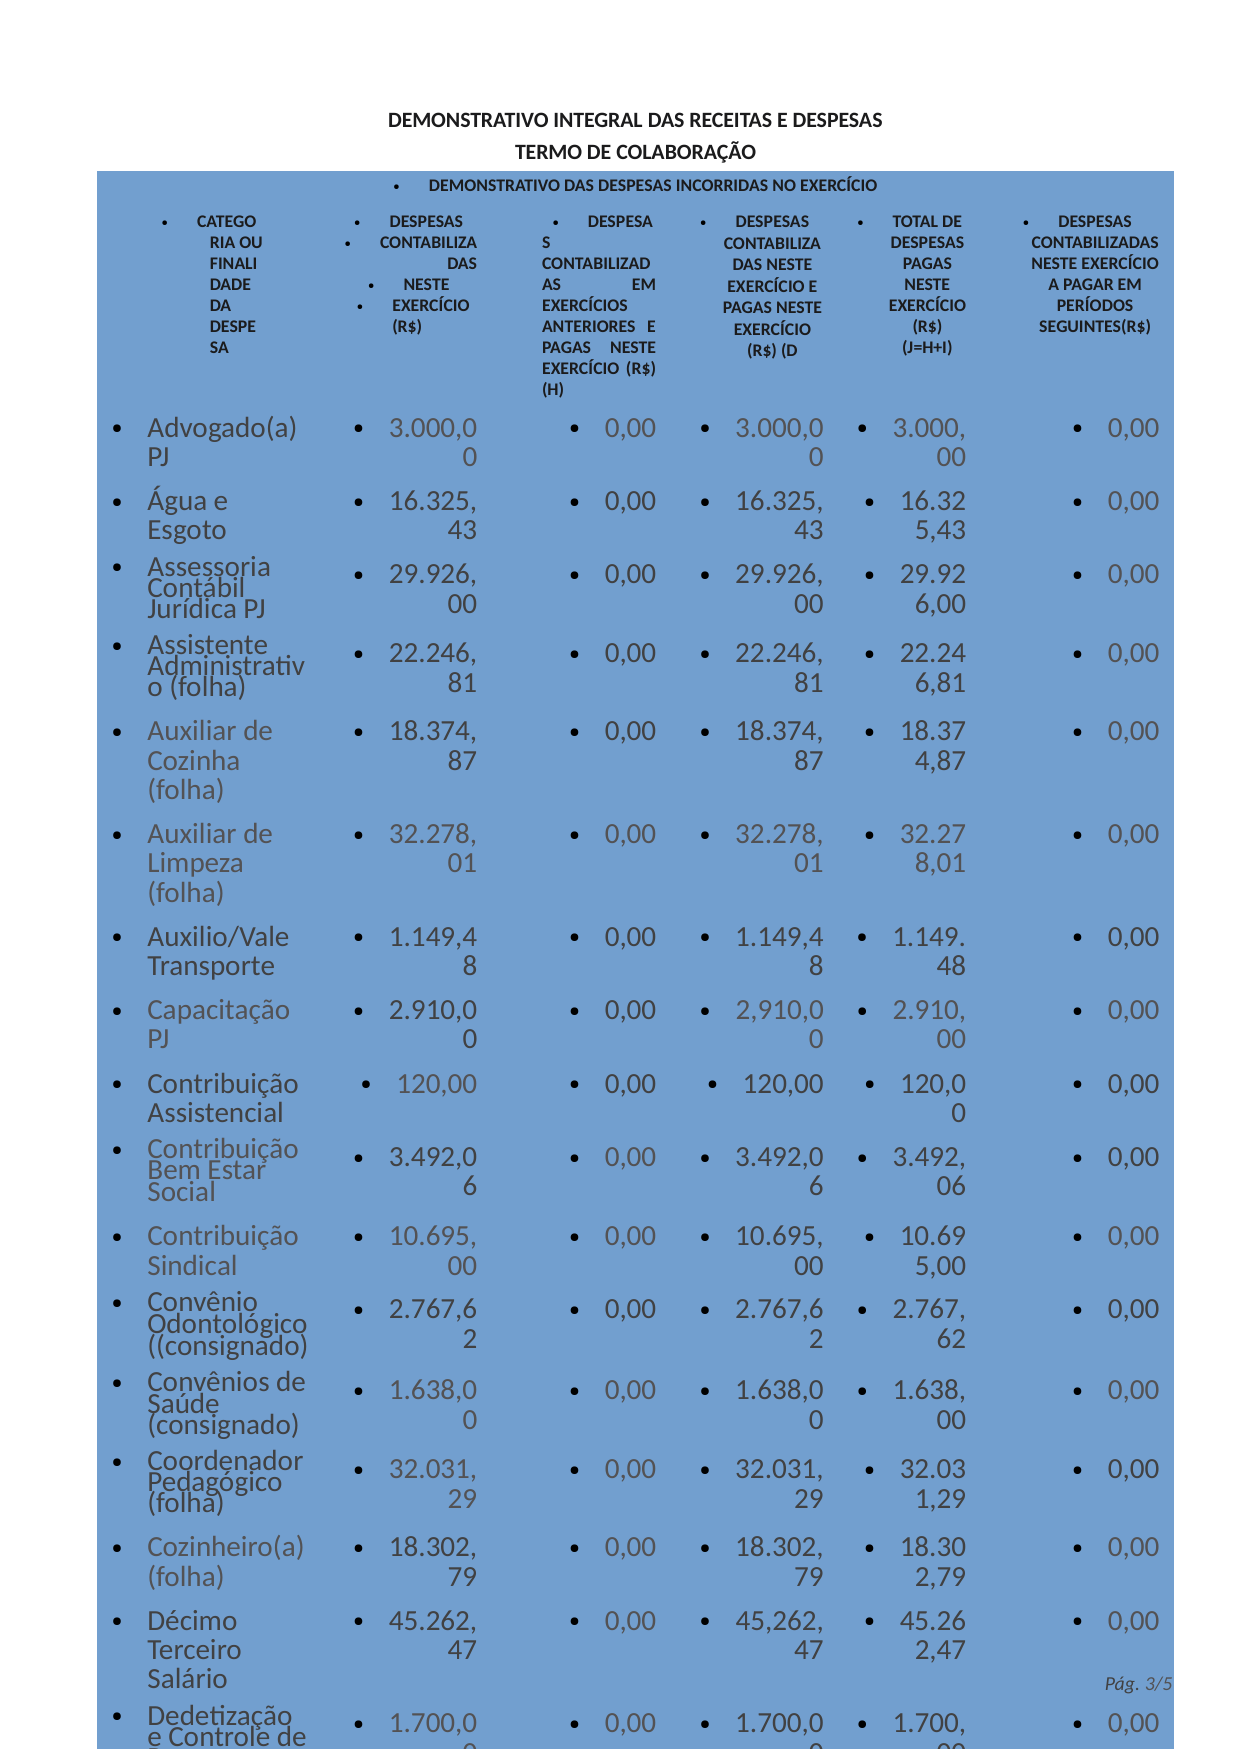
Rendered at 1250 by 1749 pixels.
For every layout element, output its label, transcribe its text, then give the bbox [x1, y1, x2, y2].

table_cell 1.638,00 [671, 1370, 838, 1450]
table_cell 0,00 [492, 1704, 671, 1749]
table_cell 29.926,00 [326, 554, 492, 634]
table_cell Contribuição Assistencial [97, 1064, 326, 1137]
table_cell 3.492,06 [671, 1137, 838, 1216]
table_cell 29.926,00 [838, 554, 981, 634]
table_cell 0,00 [981, 1601, 1174, 1704]
table_cell 0,00 [492, 917, 671, 990]
table_cell 16.325,43 [326, 481, 492, 554]
table_cell 1.638,00 [326, 1370, 492, 1450]
table_cell 10.695,00 [326, 1216, 492, 1290]
table_cell 120,00 [671, 1064, 838, 1137]
table_cell 32.278,01 [838, 814, 981, 917]
table_cell Auxiliar de Limpeza (folha) [97, 814, 326, 917]
table_cell 0,00 [981, 1370, 1174, 1450]
table_cell Convênios de Saúde (consignado) [97, 1370, 326, 1450]
table_cell 2.910,00 [838, 990, 981, 1064]
table_cell DESPESAS CONTABILIZADAS EM EXERCÍCIOS ANTERIORES E PAGAS NESTE EXERCÍCIO (R$) (H) [492, 204, 671, 408]
table_cell 3.000,00 [838, 408, 981, 481]
table_cell 0,00 [981, 1290, 1174, 1370]
table_cell 0,00 [981, 711, 1174, 814]
table_cell 2.767,62 [671, 1290, 838, 1370]
table_cell 2.767,62 [326, 1290, 492, 1370]
table_cell CATEGORIA OU FINALIDADE DA DESPESA [97, 204, 326, 408]
table_cell 18.302,79 [671, 1527, 838, 1601]
table_cell 18.374,87 [838, 711, 981, 814]
text_box Pág. 3/5 [1105, 1670, 1176, 1695]
table_cell 0,00 [981, 917, 1174, 990]
table_cell 0,00 [492, 554, 671, 634]
table_cell 0,00 [492, 990, 671, 1064]
table_cell 0,00 [492, 1527, 671, 1601]
table_cell 3.000,00 [671, 408, 838, 481]
table_cell 32.278,01 [671, 814, 838, 917]
table_cell 0,00 [981, 481, 1174, 554]
table_cell 16.325,43 [671, 481, 838, 554]
table_cell 0,00 [981, 1704, 1174, 1749]
table_cell 22.246,81 [671, 634, 838, 711]
table_cell 32.278,01 [326, 814, 492, 917]
table_cell Contribuição Sindical [97, 1216, 326, 1290]
table_header DEMONSTRATIVO DAS DESPESAS INCORRIDAS NO EXERCÍCIO [97, 171, 1174, 204]
table_cell 0,00 [981, 634, 1174, 711]
table_cell 32.031,29 [671, 1450, 838, 1527]
table_cell 2.910,00 [326, 990, 492, 1064]
table_cell 0,00 [492, 1601, 671, 1704]
table_cell 0,00 [492, 1137, 671, 1216]
table_cell 120,00 [326, 1064, 492, 1137]
table_cell Dedetização e Controle de Pragas [97, 1704, 326, 1749]
table_cell 1.700,00 [671, 1704, 838, 1749]
table_cell TOTAL DE DESPESAS PAGAS NESTE EXERCÍCIO (R$) (J=H+I) [838, 204, 981, 408]
table_cell 22.246,81 [326, 634, 492, 711]
table_cell 0,00 [492, 408, 671, 481]
table_cell 1.149.48 [838, 917, 981, 990]
table_cell DESPESAS CONTABILIZADAS NESTE EXERCÍCIO (R$) [326, 204, 492, 408]
text_box DEMONSTRATIVO INTEGRAL DAS RECEITAS E DESPESAS TERMO DE COLABORAÇÃO [352, 99, 919, 157]
table_cell Auxilio/Vale Transporte [97, 917, 326, 990]
table_cell 0,00 [981, 814, 1174, 917]
table_cell 29.926,00 [671, 554, 838, 634]
table_cell 32.031,29 [838, 1450, 981, 1527]
table_cell 45.262,47 [326, 1601, 492, 1704]
table_cell 0,00 [981, 1137, 1174, 1216]
table_cell Auxiliar de Cozinha (folha) [97, 711, 326, 814]
table_cell 16.325,43 [838, 481, 981, 554]
table_cell DESPESAS CONTABILIZADAS NESTE EXERCÍCIO E PAGAS NESTE EXERCÍCIO (R$) (D [671, 204, 838, 408]
table_cell 0,00 [492, 1064, 671, 1137]
table_cell 0,00 [492, 711, 671, 814]
table_cell 45.262,47 [838, 1601, 981, 1704]
table_cell 1.149,48 [326, 917, 492, 990]
table_cell 0,00 [492, 1370, 671, 1450]
table_cell 45,262,47 [671, 1601, 838, 1704]
table_cell 0,00 [981, 1216, 1174, 1290]
table_cell Capacitação PJ [97, 990, 326, 1064]
table_cell 18.374,87 [326, 711, 492, 814]
table_cell Advogado(a) PJ [97, 408, 326, 481]
table_cell 0,00 [981, 1064, 1174, 1137]
table_cell 0,00 [492, 481, 671, 554]
table_cell Coordenador Pedagógico (folha) [97, 1450, 326, 1527]
table_cell 0,00 [981, 990, 1174, 1064]
table_cell 0,00 [492, 1216, 671, 1290]
table_cell 2,910,00 [671, 990, 838, 1064]
table_cell 3.000,00 [326, 408, 492, 481]
table_cell 22.246,81 [838, 634, 981, 711]
table_cell 1.638,00 [838, 1370, 981, 1450]
table_cell 0,00 [492, 814, 671, 917]
table_cell 18.302,79 [838, 1527, 981, 1601]
table_cell 0,00 [492, 1290, 671, 1370]
table_cell DESPESAS CONTABILIZADAS NESTE EXERCÍCIO A PAGAR EM PERÍODOS SEGUINTES(R$) [981, 204, 1174, 408]
table_cell 3.492,06 [838, 1137, 981, 1216]
table_cell 10.695,00 [838, 1216, 981, 1290]
table_cell 0,00 [492, 1450, 671, 1527]
table_cell 18.374,87 [671, 711, 838, 814]
table_cell 1.149,48 [671, 917, 838, 990]
table_cell 32.031,29 [326, 1450, 492, 1527]
table_cell Convênio Odontológico ((consignado) [97, 1290, 326, 1370]
table_cell 120,00 [838, 1064, 981, 1137]
table_cell Assistente Administrativo (folha) [97, 634, 326, 711]
table_cell 0,00 [492, 634, 671, 711]
table_cell 0,00 [981, 408, 1174, 481]
table_cell 0,00 [981, 1450, 1174, 1527]
table_cell Água e Esgoto [97, 481, 326, 554]
table_cell 2.767,62 [838, 1290, 981, 1370]
table_cell 18.302,79 [326, 1527, 492, 1601]
table_cell 0,00 [981, 1527, 1174, 1601]
table_cell 0,00 [981, 554, 1174, 634]
table_cell Contribuição Bem Estar Social [97, 1137, 326, 1216]
table_cell 1.700,00 [838, 1704, 981, 1749]
table_cell Cozinheiro(a) (folha) [97, 1527, 326, 1601]
table_cell 10.695,00 [671, 1216, 838, 1290]
table_cell 3.492,06 [326, 1137, 492, 1216]
table_cell 1.700,00 [326, 1704, 492, 1749]
table_cell Décimo Terceiro Salário [97, 1601, 326, 1704]
table_cell Assessoria Contábil Jurídica PJ [97, 554, 326, 634]
